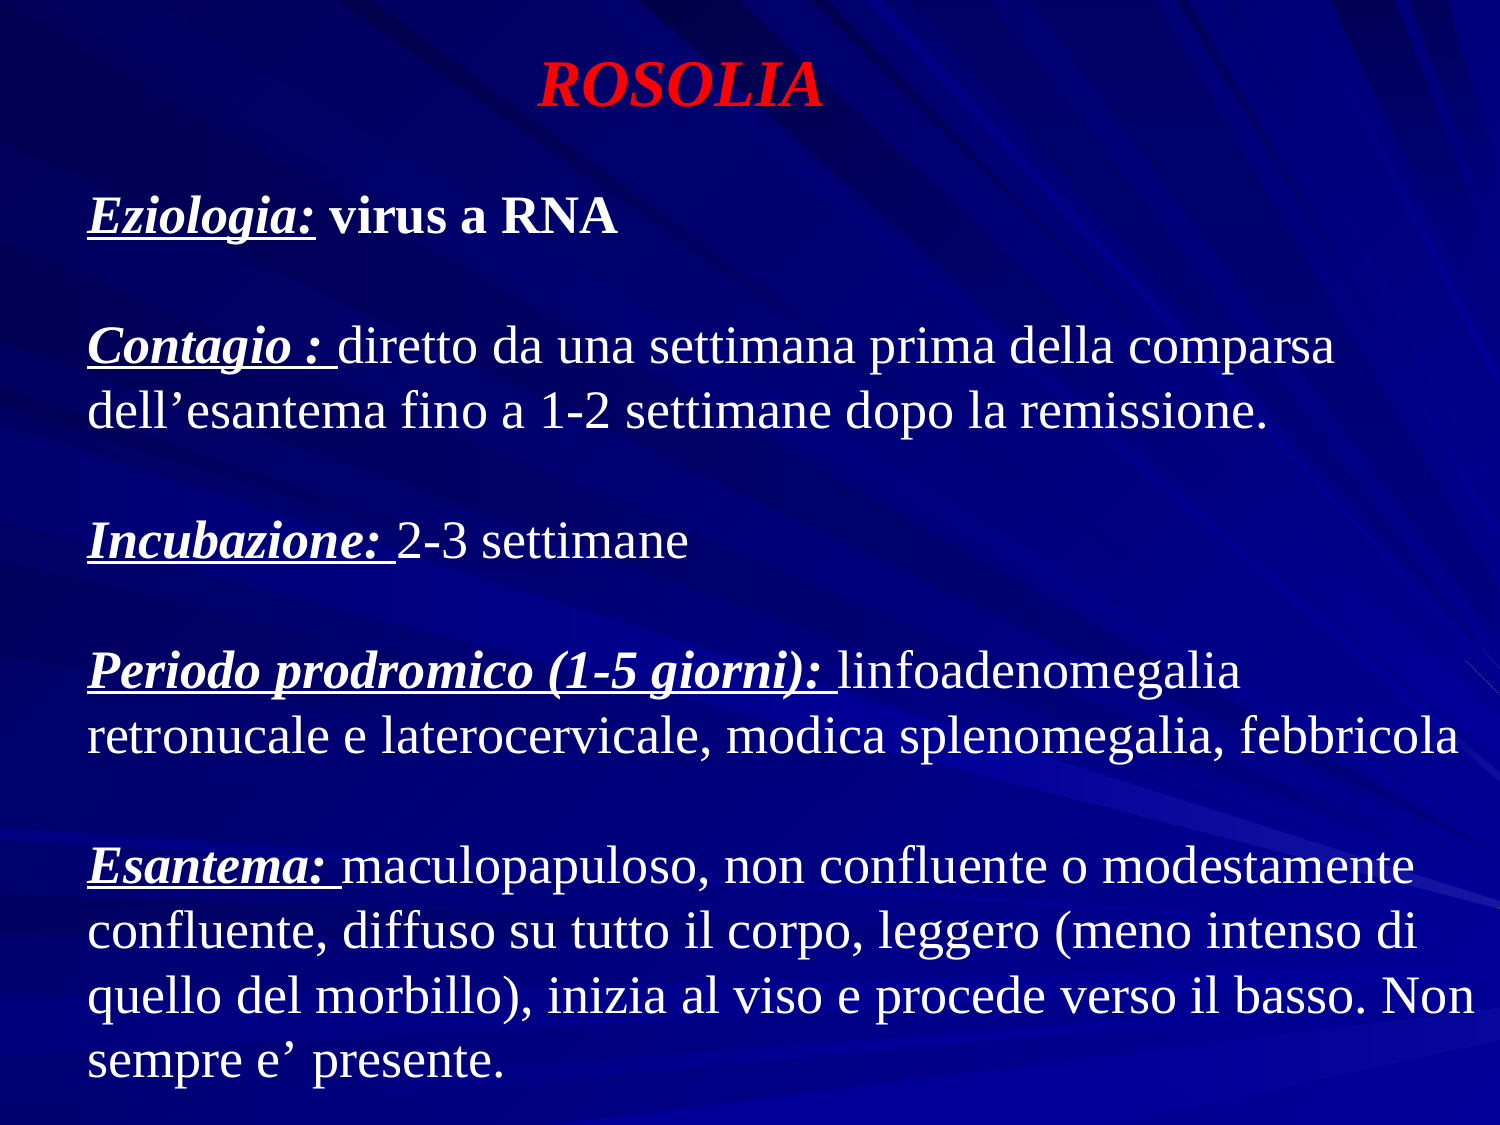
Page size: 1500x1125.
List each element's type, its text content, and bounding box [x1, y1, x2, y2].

text_box ROSOLIA Eziologia: virus a RNA Contagio : diretto da una settimana prima della comparsa dell’esantema fino a 1-2 settimane dopo la remissione. Incubazione: 2-3 settimane Periodo prodromico (1-5 giorni): linfoadenomegalia retronucale e laterocervicale, modica splenomegalia, febbricola Esantema: maculopapuloso, non confluente o modestamente confluente, diffuso su tutto il corpo, leggero (meno intenso di quello del morbillo), inizia al viso e procede verso il basso. Non sempre e’ presente. [72, 31, 1500, 1125]
